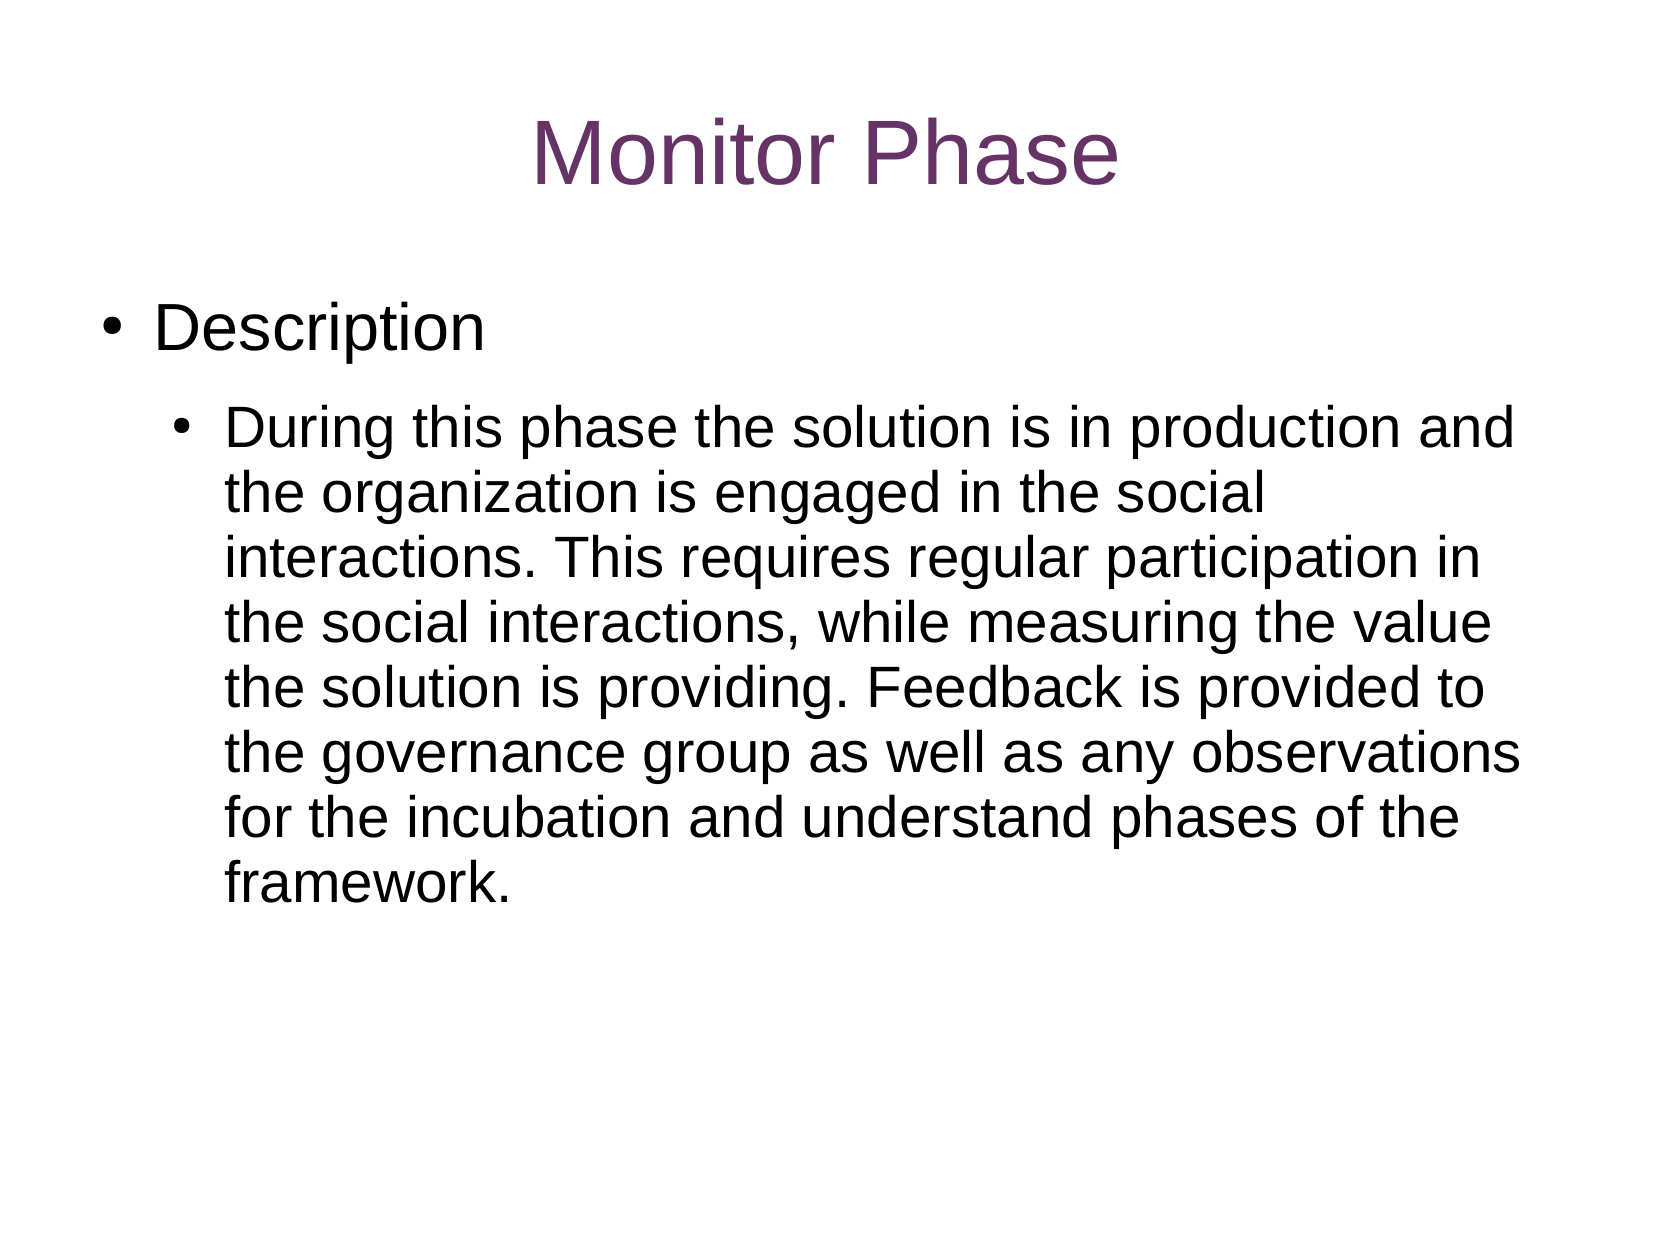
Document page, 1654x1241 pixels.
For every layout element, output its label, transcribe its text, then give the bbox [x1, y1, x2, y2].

list Description During this phase the solution is in production and the organization is engaged in the social interactions. This requires regular participation in the social interactions, while measuring the value the solution is providing. Feedback is provided to the governance group as well as any observations for the incubation and understand phases of the framework. [82, 290, 1571, 1094]
title Monitor Phase [82, 56, 1571, 250]
